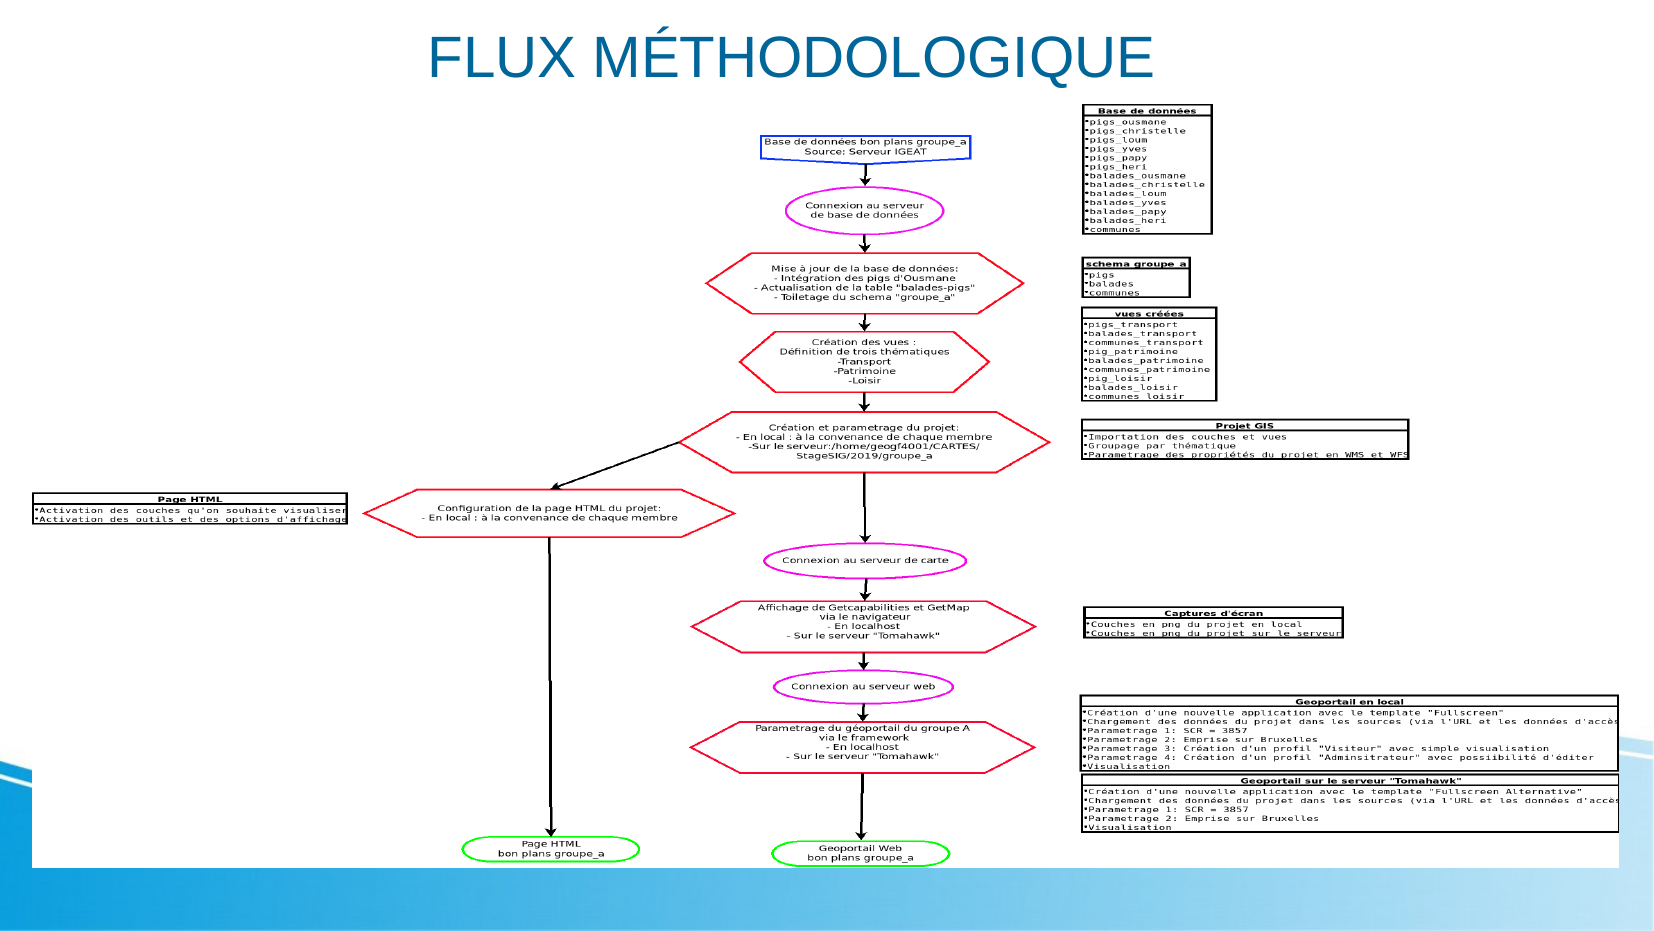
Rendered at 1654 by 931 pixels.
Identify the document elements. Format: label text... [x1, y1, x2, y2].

picture [0, 104, 1654, 931]
title FLUX MÉTHODOLOGIQUE [47, 18, 1536, 104]
